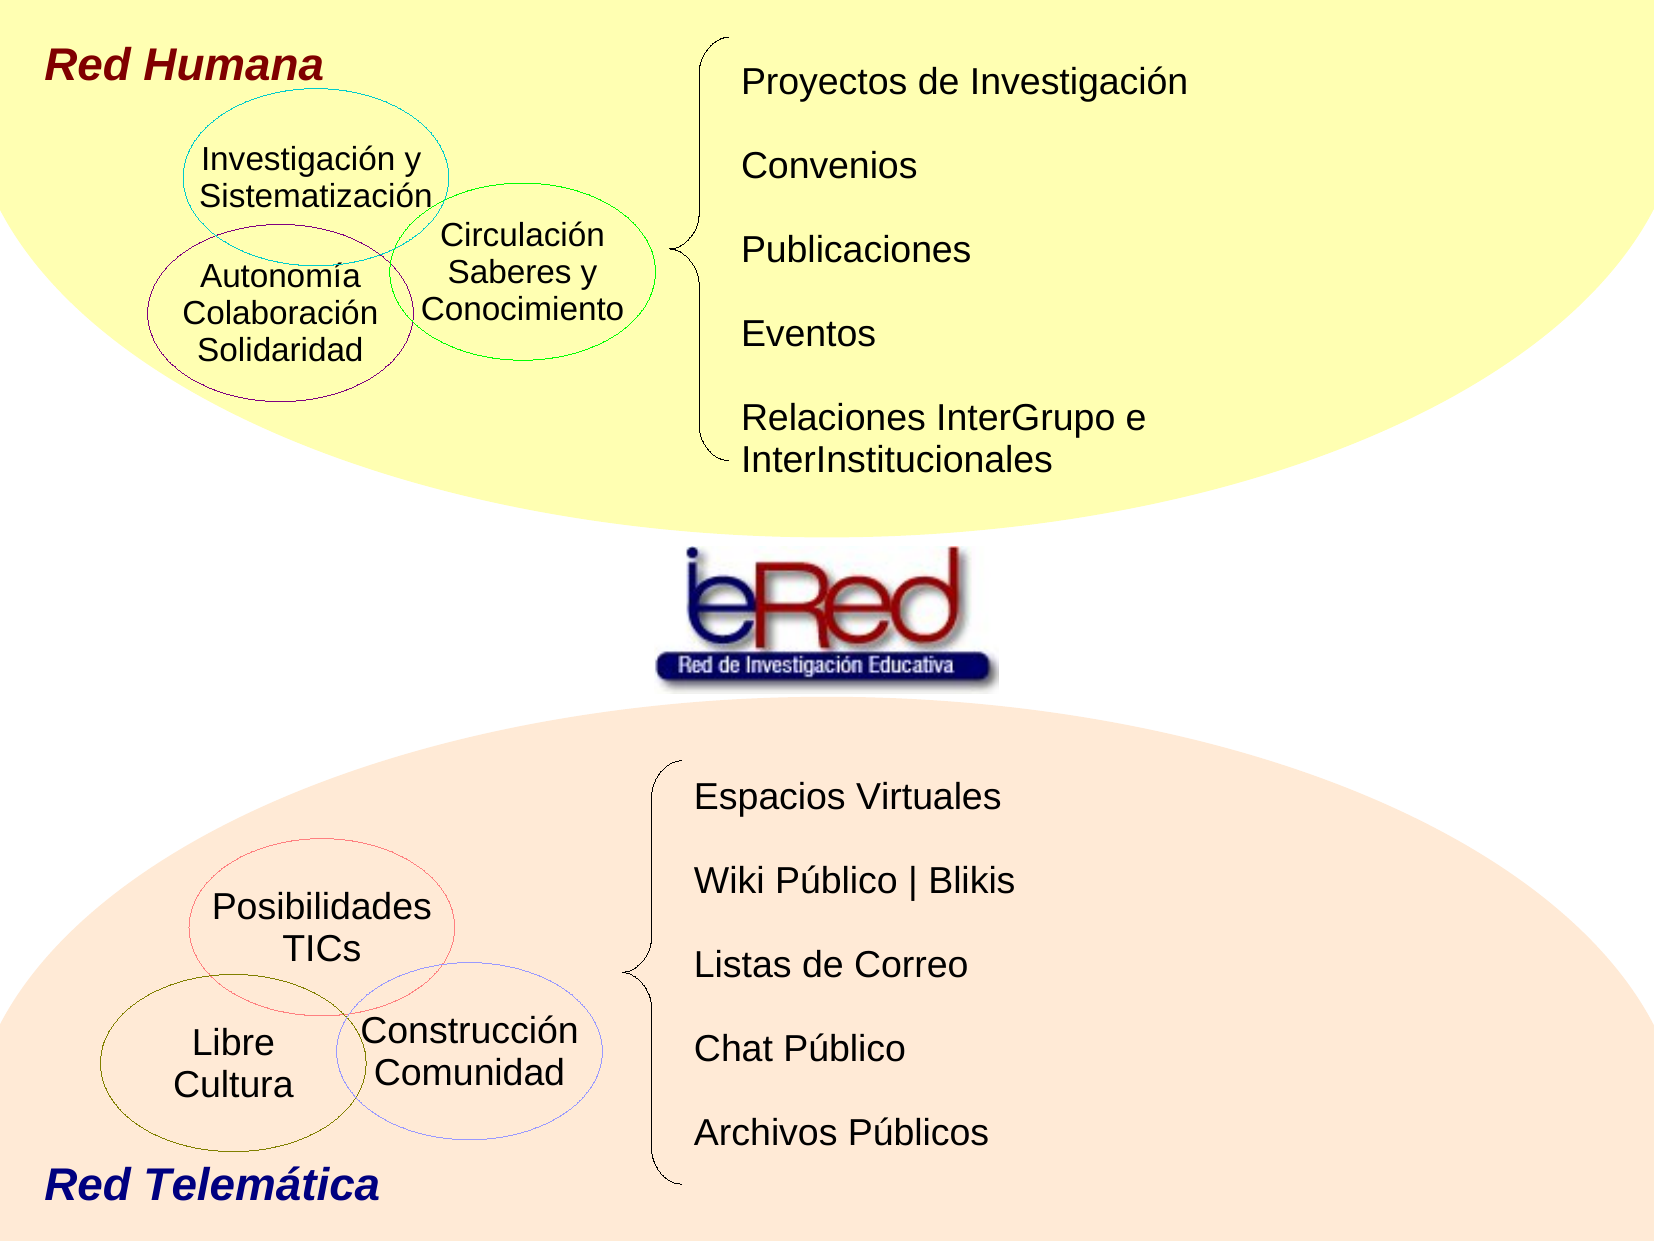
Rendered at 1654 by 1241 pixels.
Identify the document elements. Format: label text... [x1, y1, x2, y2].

text_box [0, 0, 1654, 538]
text_box Libre Cultura [100, 974, 356, 1152]
text_box Proyectos de Investigación Convenios Publicaciones Eventos Relaciones InterGrupo e InterInstitucionales [726, 53, 1241, 488]
text_box Espacios Virtuales Wiki Público | Blikis Listas de Correo Chat Público Archivos Públicos [679, 767, 1182, 1161]
text_box [0, 696, 1654, 1241]
text_box Investigación y Sistematización [183, 88, 449, 266]
text_box Autonomía Colaboración Solidaridad [147, 235, 413, 402]
text_box Construcción Comunidad [336, 962, 603, 1140]
text_box Red Humana [29, 31, 334, 98]
text_box Red Telemática [29, 1151, 389, 1218]
picture [654, 546, 999, 695]
text_box Circulación Saberes y Conocimiento [389, 183, 656, 361]
text_box Posibilidades TICs [188, 838, 455, 1015]
